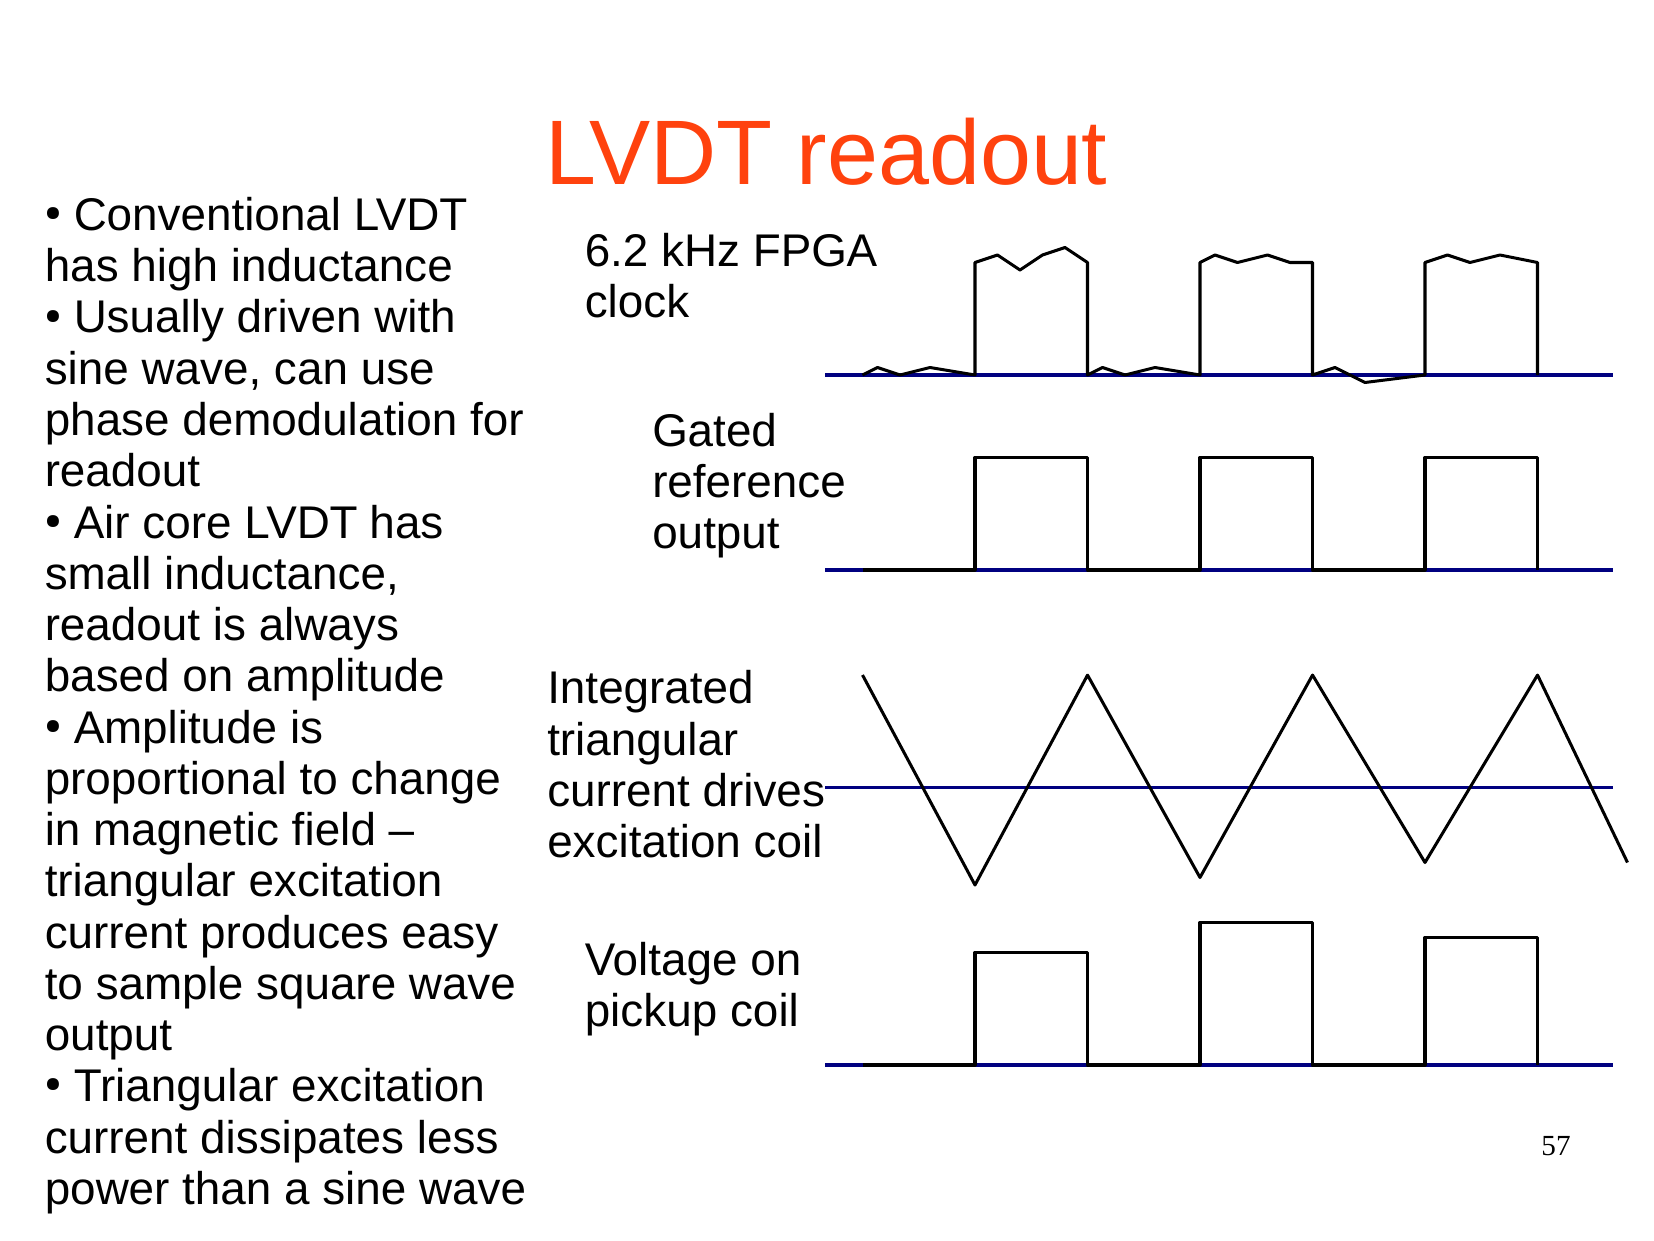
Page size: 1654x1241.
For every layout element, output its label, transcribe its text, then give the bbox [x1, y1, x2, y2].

text_box Gated reference output [637, 397, 983, 567]
text_box Integrated triangular current drives excitation coil [548, 655, 878, 876]
title LVDT readout [82, 56, 1571, 250]
text_box Voltage on pickup coil [570, 926, 916, 1044]
text_box Conventional LVDT has high inductance Usually driven with sine wave, can use phase demodulation for readout Air core LVDT has small inductance, readout is always based on amplitude Amplitude is proportional to change in magnetic field – triangular excitation current produces easy to sample square wave output Triangular excitation current dissipates less power than a sine wave [30, 181, 548, 1222]
text_box 6.2 kHz FPGA clock [570, 217, 916, 335]
